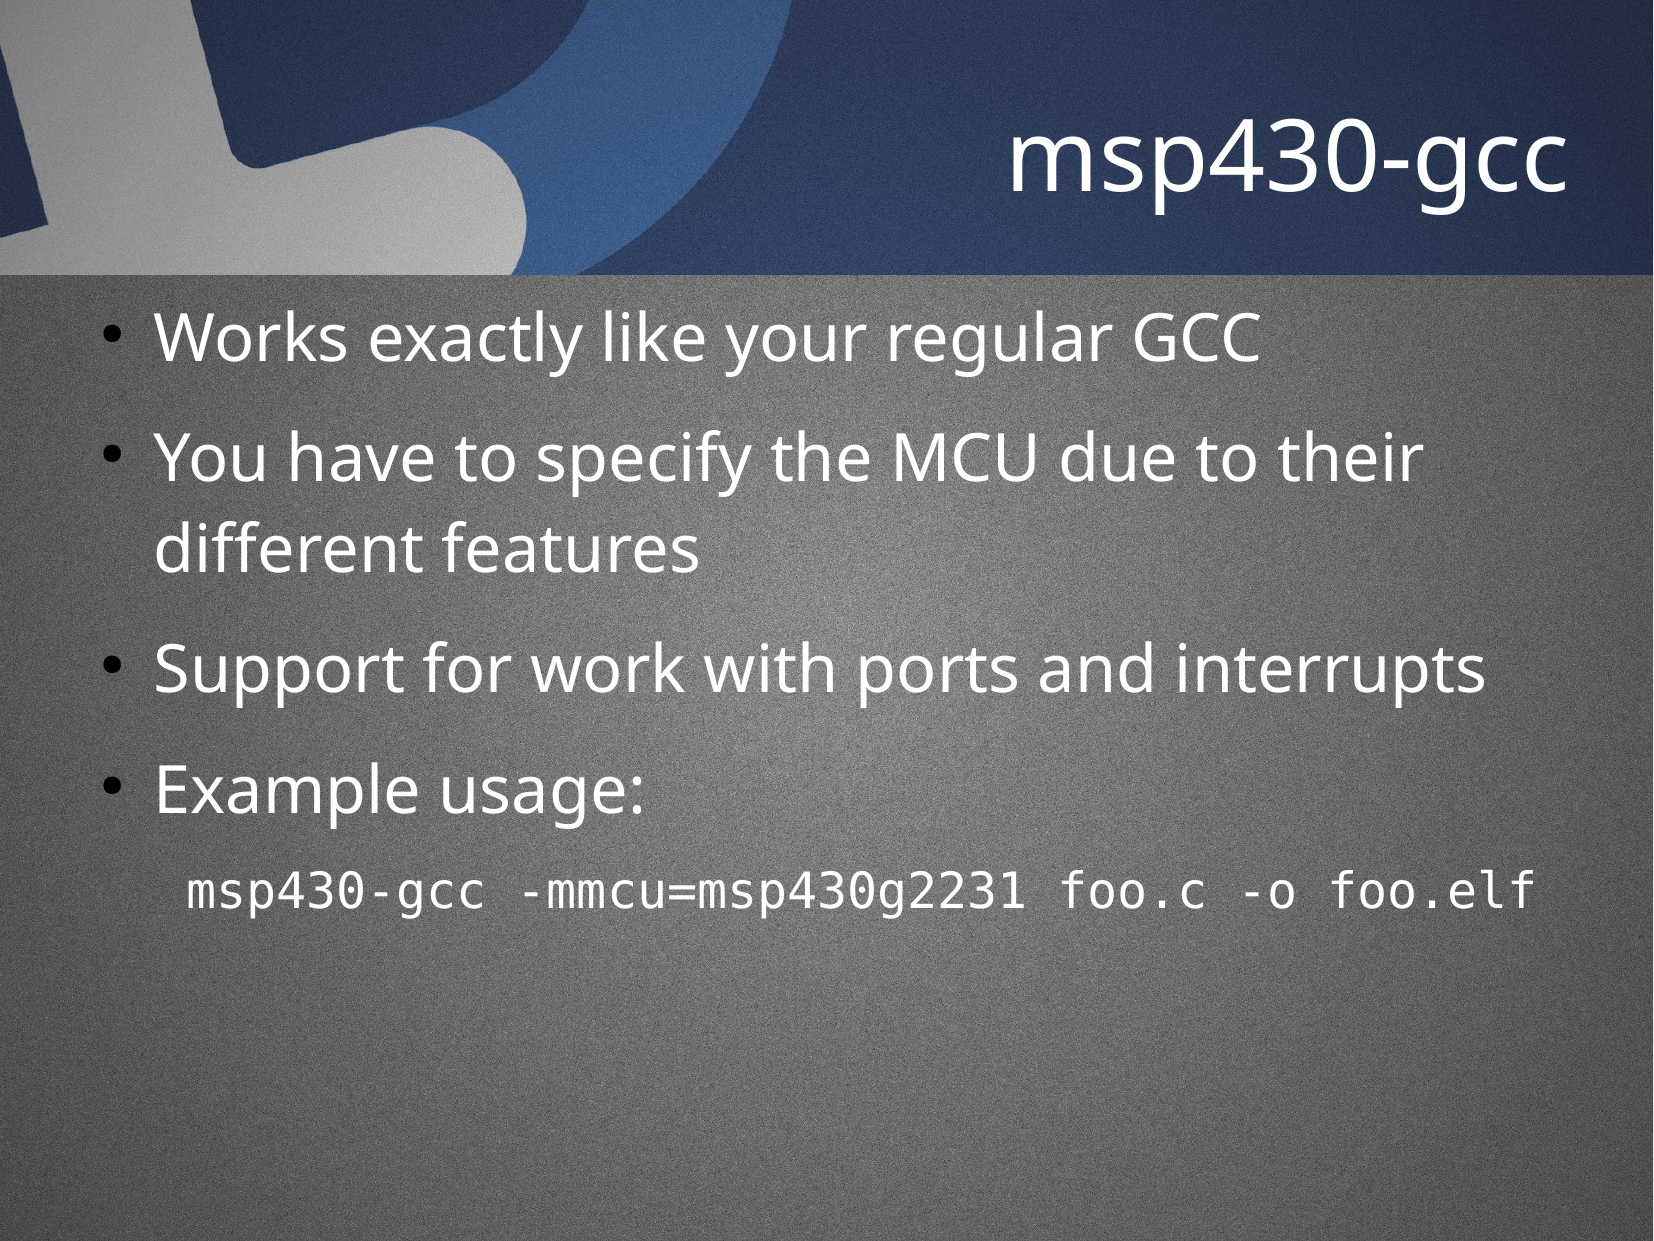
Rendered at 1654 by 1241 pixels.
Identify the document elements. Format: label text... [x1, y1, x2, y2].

title msp430-gcc [82, 49, 1571, 257]
picture [0, 0, 1654, 1241]
list Works exactly like your regular GCC You have to specify the MCU due to their different features Support for work with ports and interrupts Example usage: msp430-gcc -mmcu=msp430g2231 foo.c -o foo.elf [82, 290, 1571, 1109]
